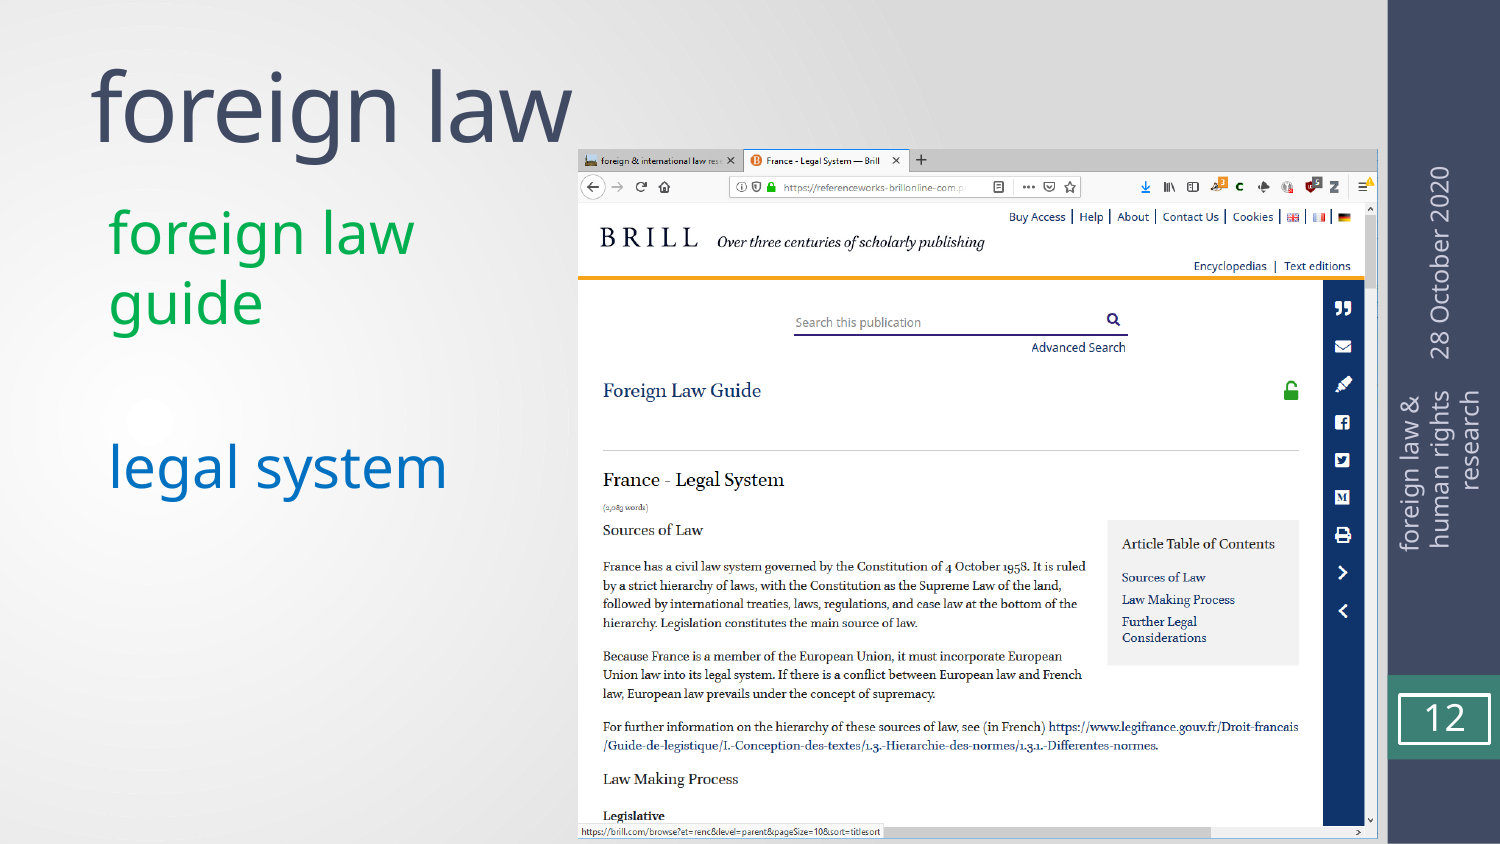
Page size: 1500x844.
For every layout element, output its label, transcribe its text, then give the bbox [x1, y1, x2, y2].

footer foreign law & human rights research [1408, 375, 1469, 667]
list foreign law guide legal system [75, 188, 675, 754]
title foreign law [75, 33, 1325, 175]
picture [578, 149, 1378, 839]
slide_number 28 October 2020 [1408, 75, 1469, 375]
slide_number <number> [1399, 695, 1490, 744]
